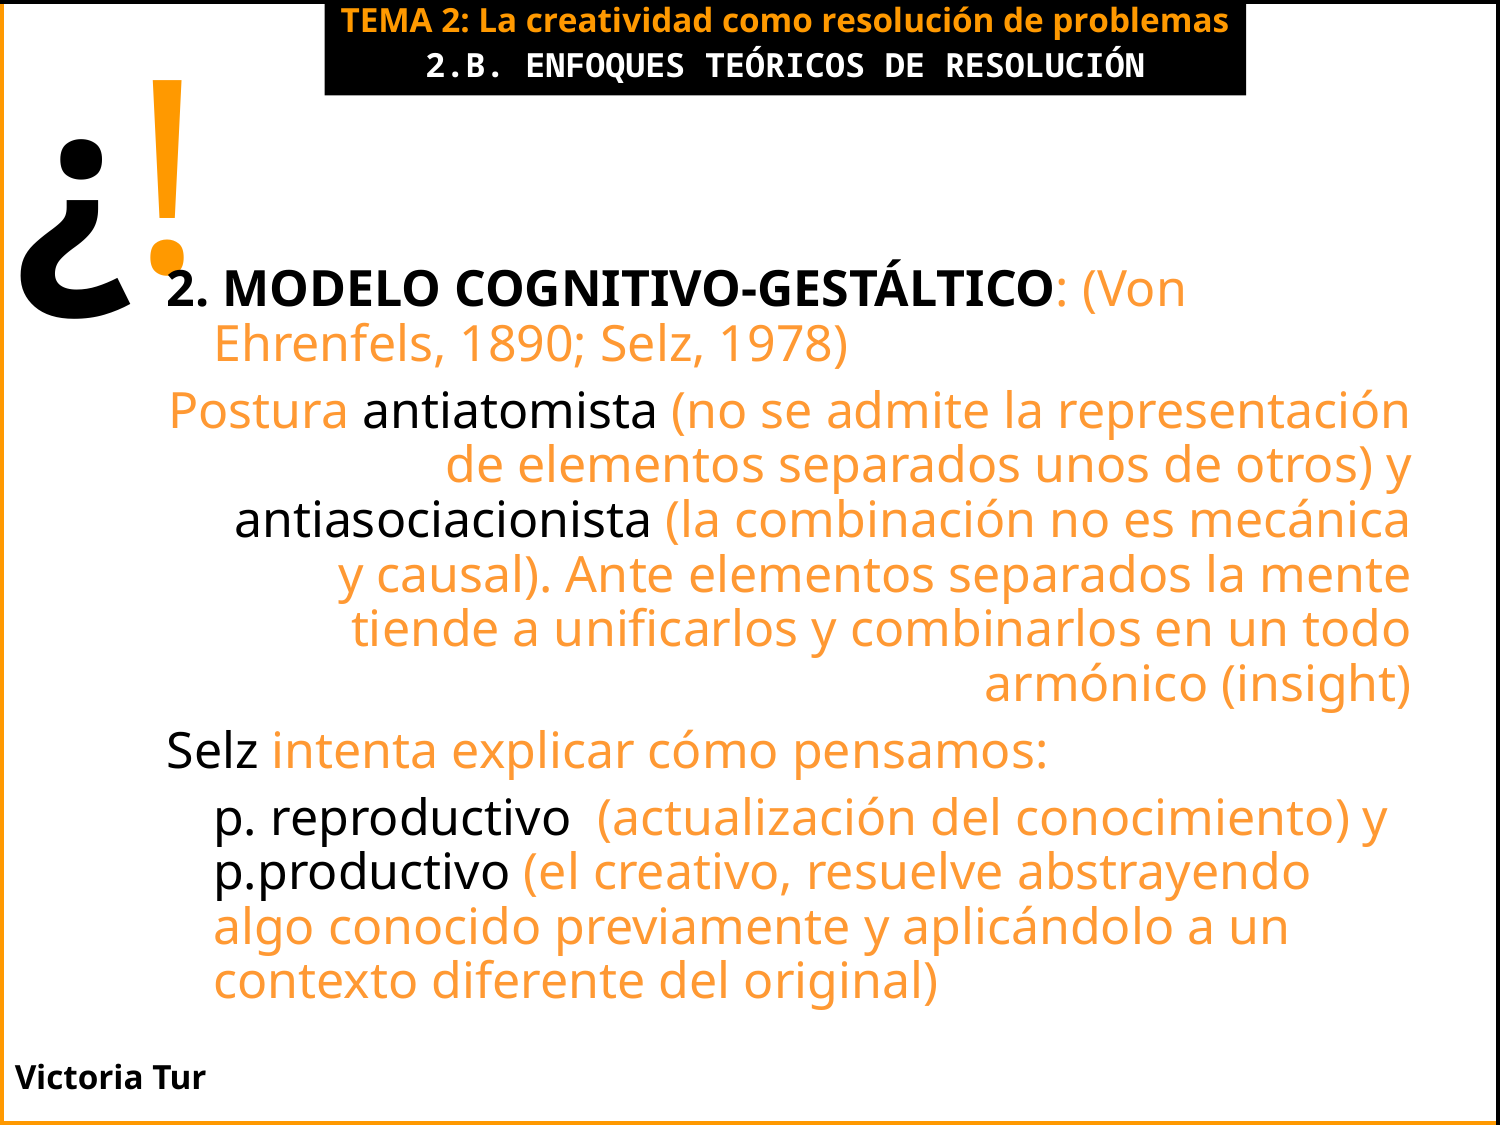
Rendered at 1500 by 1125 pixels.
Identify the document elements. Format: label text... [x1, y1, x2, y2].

list 2. MODELO COGNITIVO-GESTÁLTICO: (Von Ehrenfels, 1890; Selz, 1978) Postura antiatomista (no se admite la representación de elementos separados unos de otros) y antiasociacionista (la combinación no es mecánica y causal). Ante elementos separados la mente tiende a unificarlos y combinarlos en un todo armónico (insight) Selz intenta explicar cómo pensamos: p. reproductivo (actualización del conocimiento) y p.productivo (el creativo, resuelve abstrayendo algo conocido previamente y aplicándolo a un contexto diferente del original) [76, 255, 1427, 1096]
